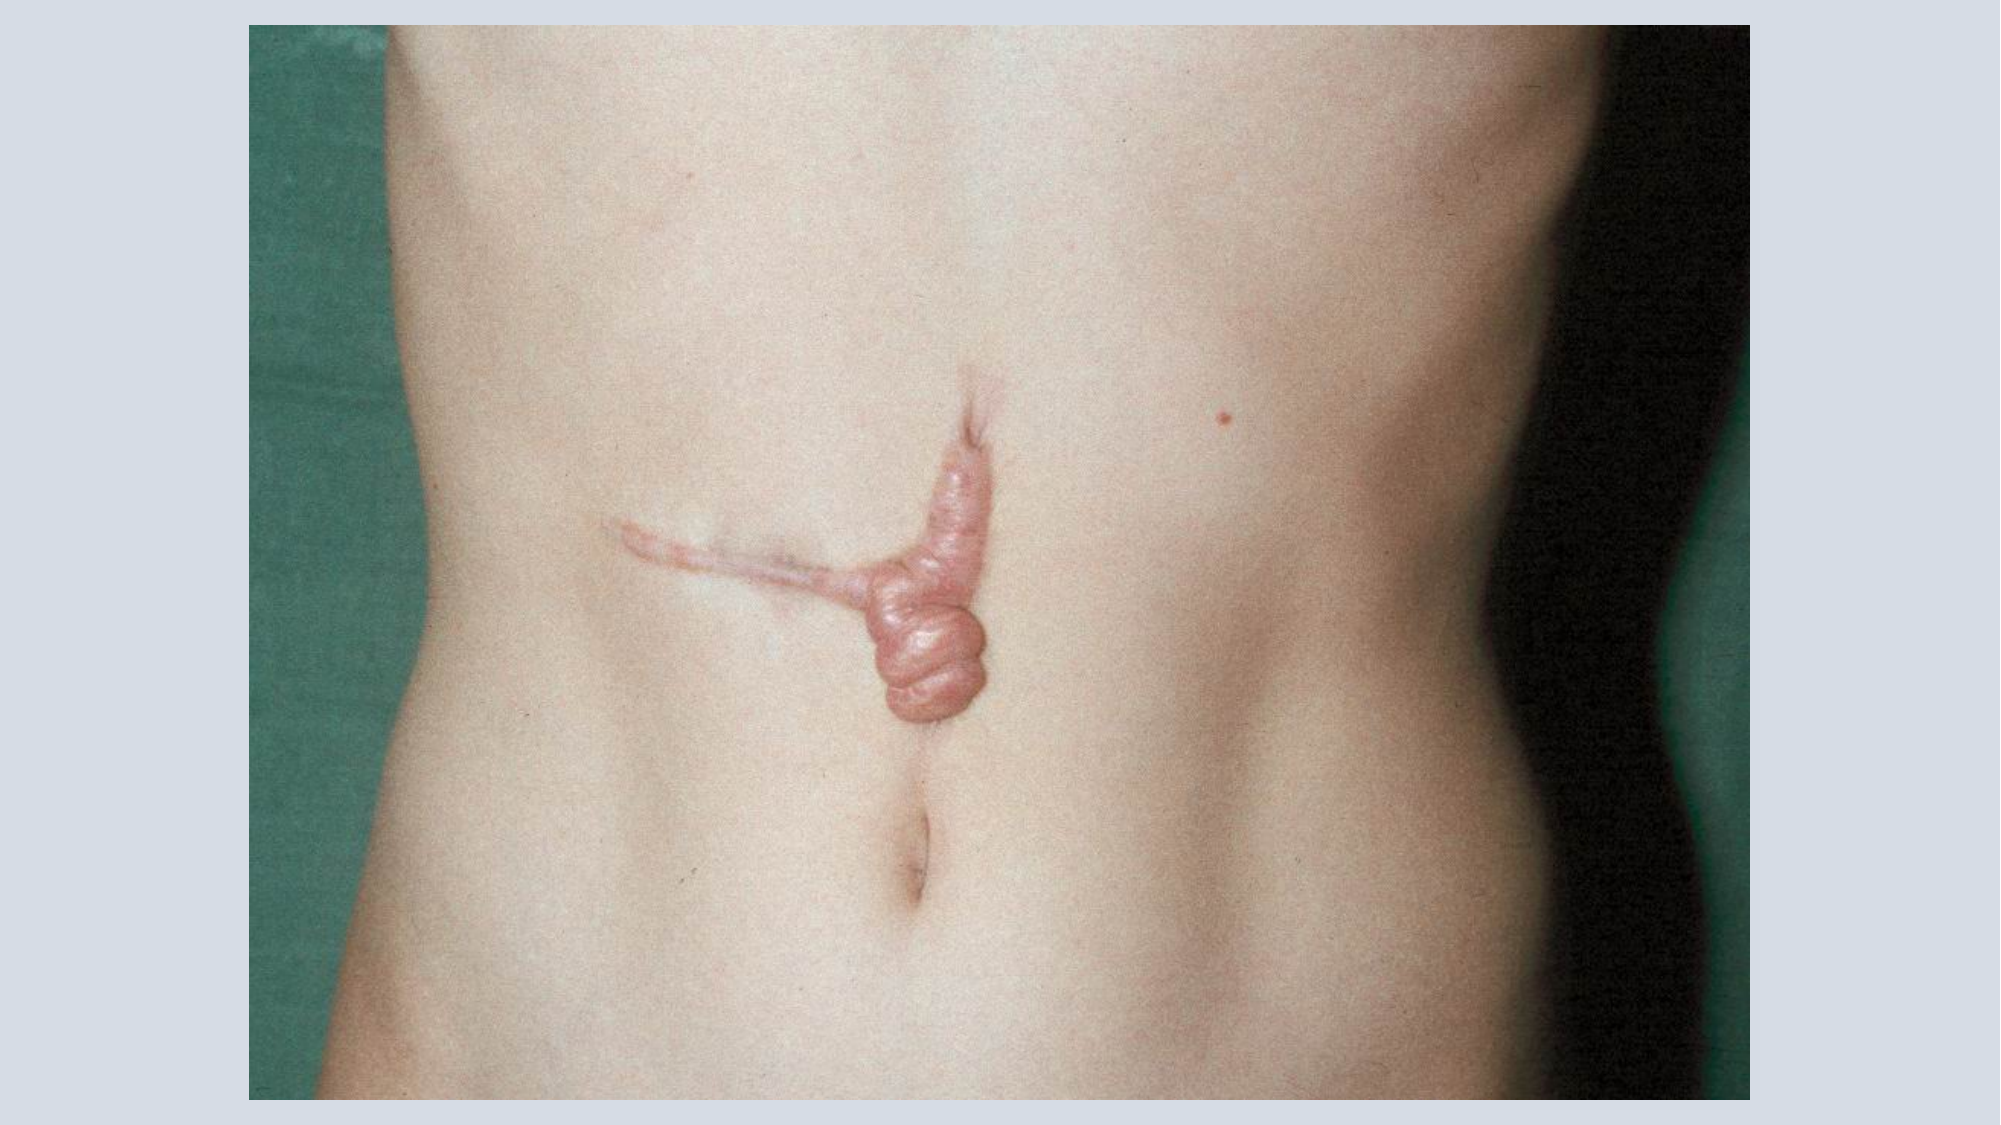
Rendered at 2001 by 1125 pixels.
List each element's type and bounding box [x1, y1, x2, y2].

picture [249, 25, 1750, 1100]
